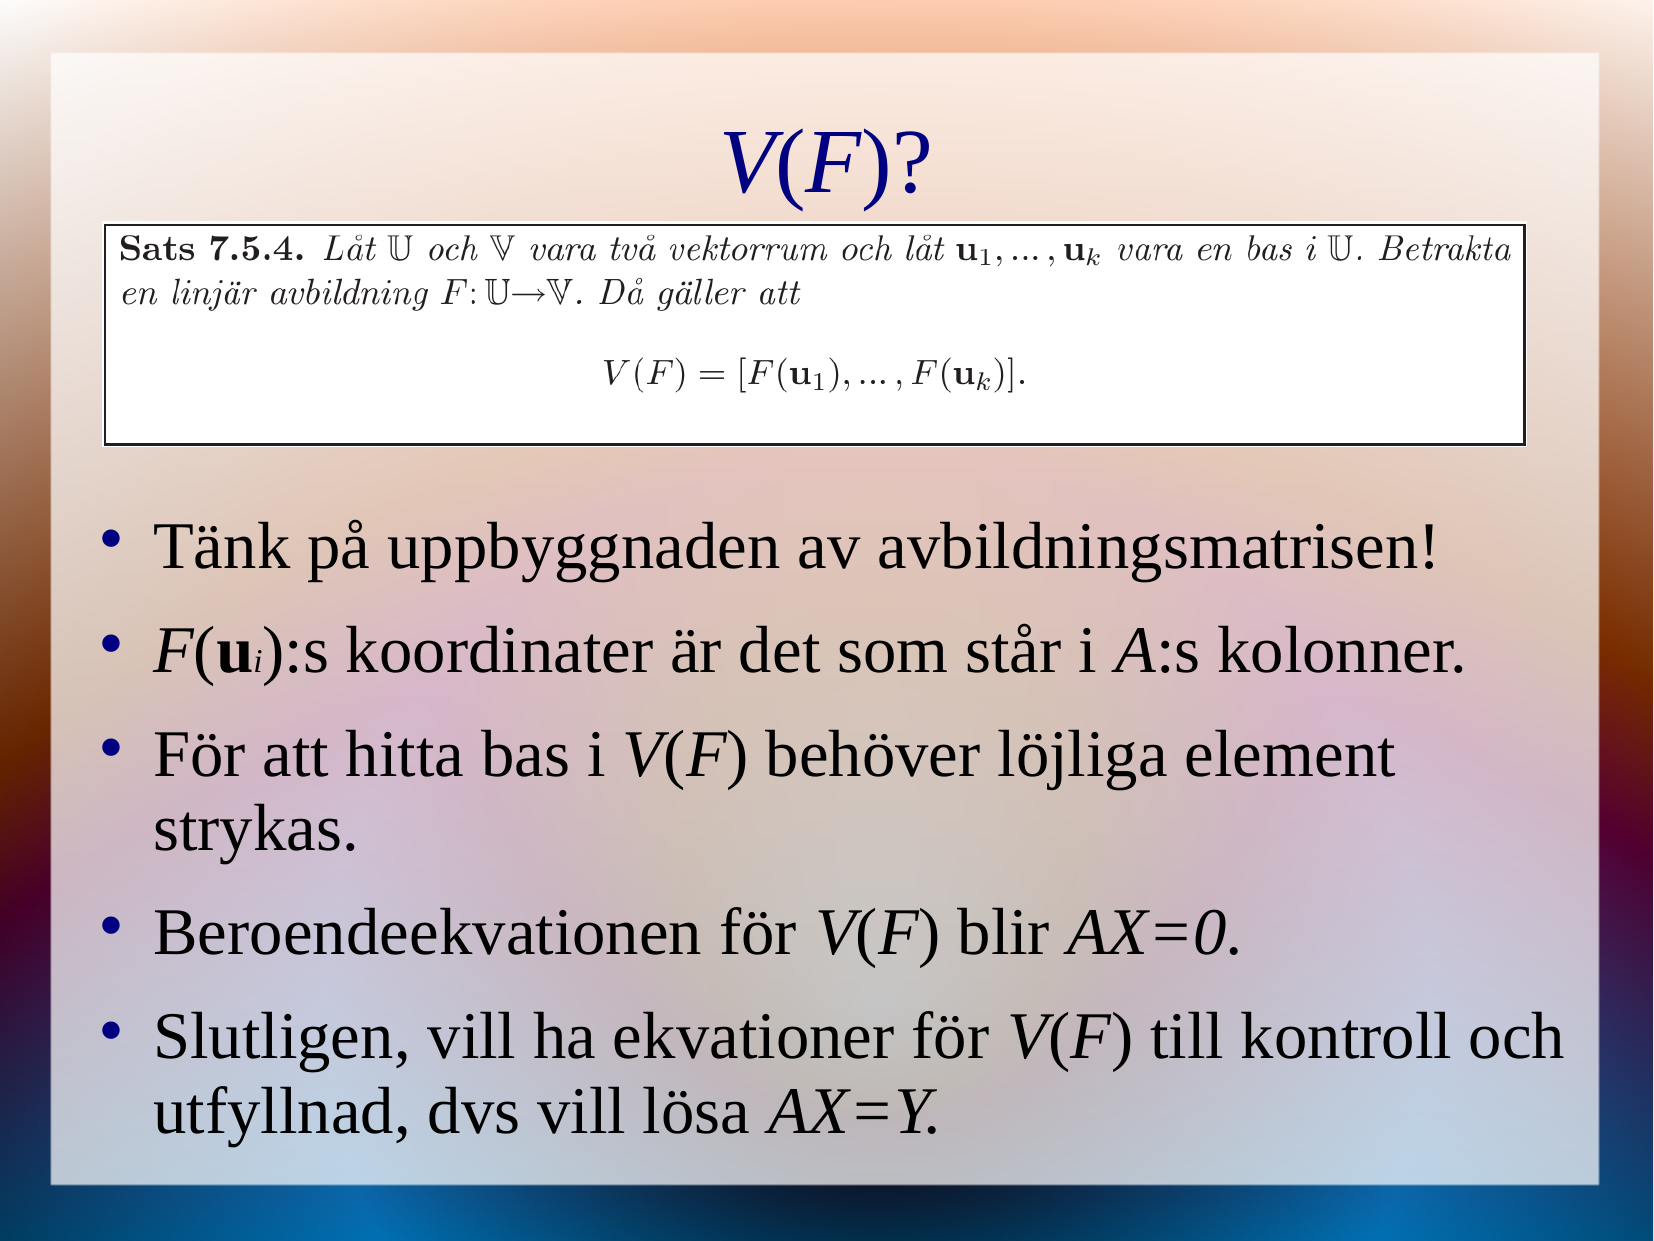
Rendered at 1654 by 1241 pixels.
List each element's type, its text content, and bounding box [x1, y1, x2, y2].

picture [0, 0, 1654, 1241]
list Tänk på uppbyggnaden av avbildningsmatrisen! F(ui):s koordinater är det som står i A:s kolonner. För att hitta bas i V(F) behöver löjliga element strykas. Beroendeekvationen för V(F) blir AX=0. Slutligen, vill ha ekvationer för V(F) till kontroll och utfyllnad, dvs vill lösa AX=Y. [82, 290, 1570, 1241]
title V(F)? [82, 62, 1570, 256]
